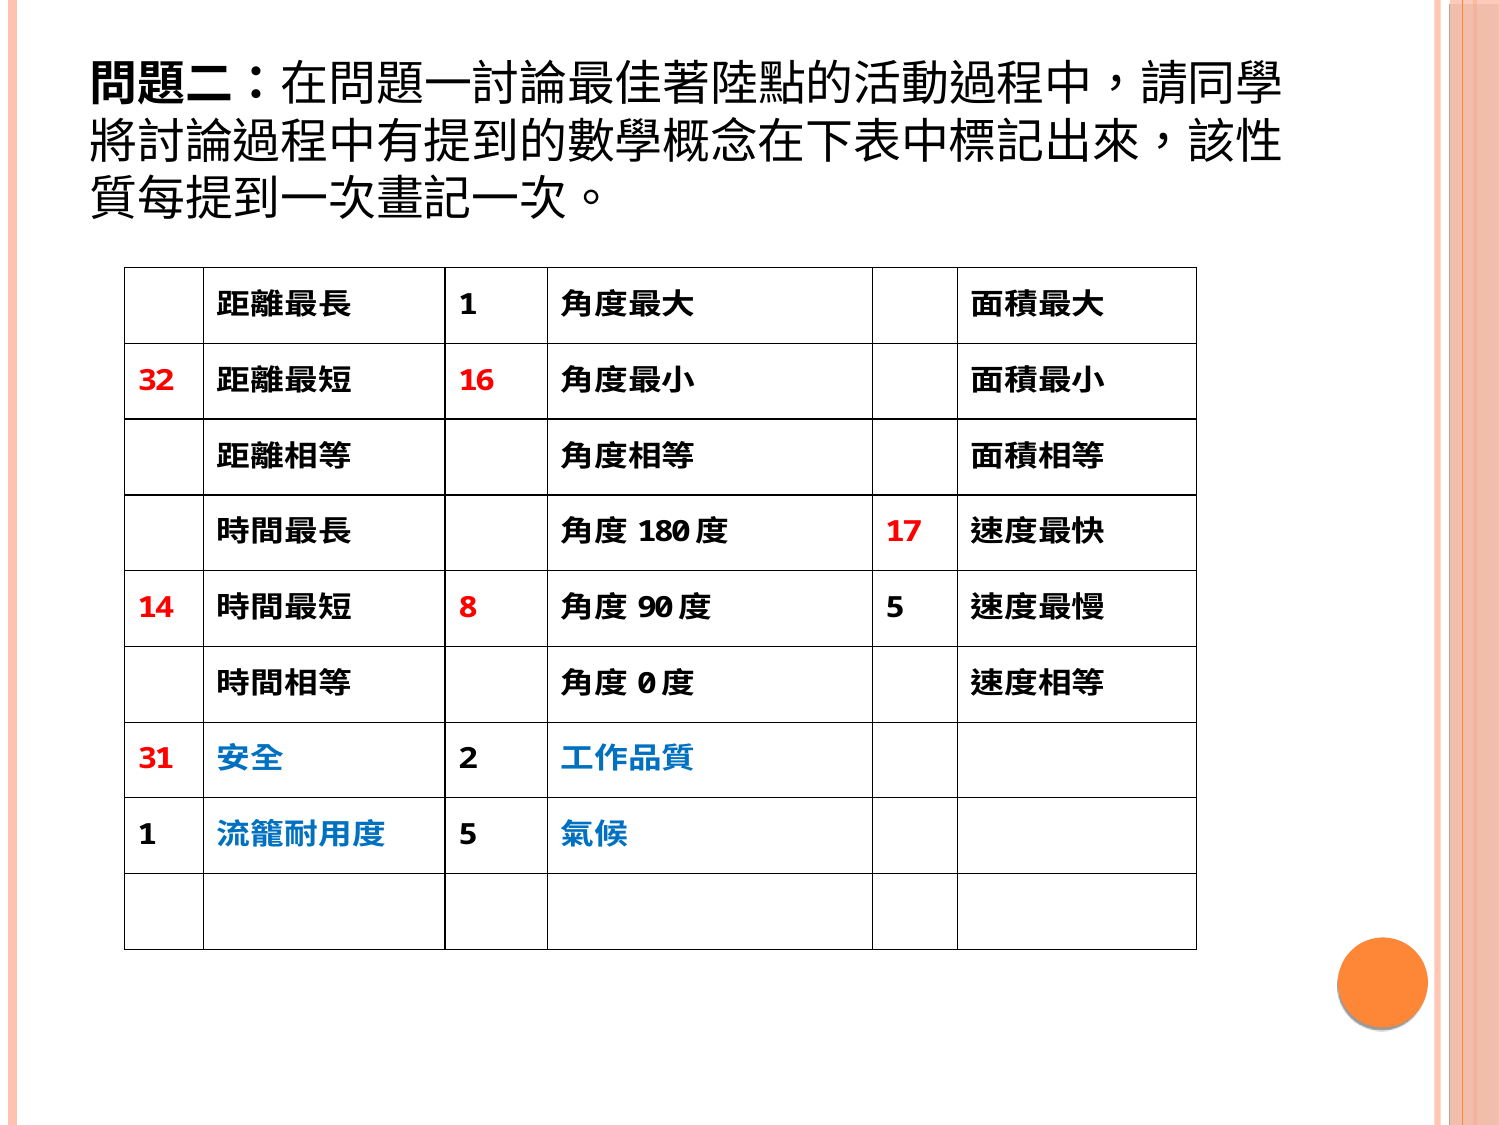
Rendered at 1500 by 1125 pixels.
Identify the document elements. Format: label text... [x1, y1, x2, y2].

title 問題二：在問題一討論最佳著陸點的活動過程中，請同學將討論過程中有提到的數學概念在下表中標記出來，該性質每提到一次畫記一次。 [75, 45, 1300, 233]
chart [123, 267, 1306, 988]
